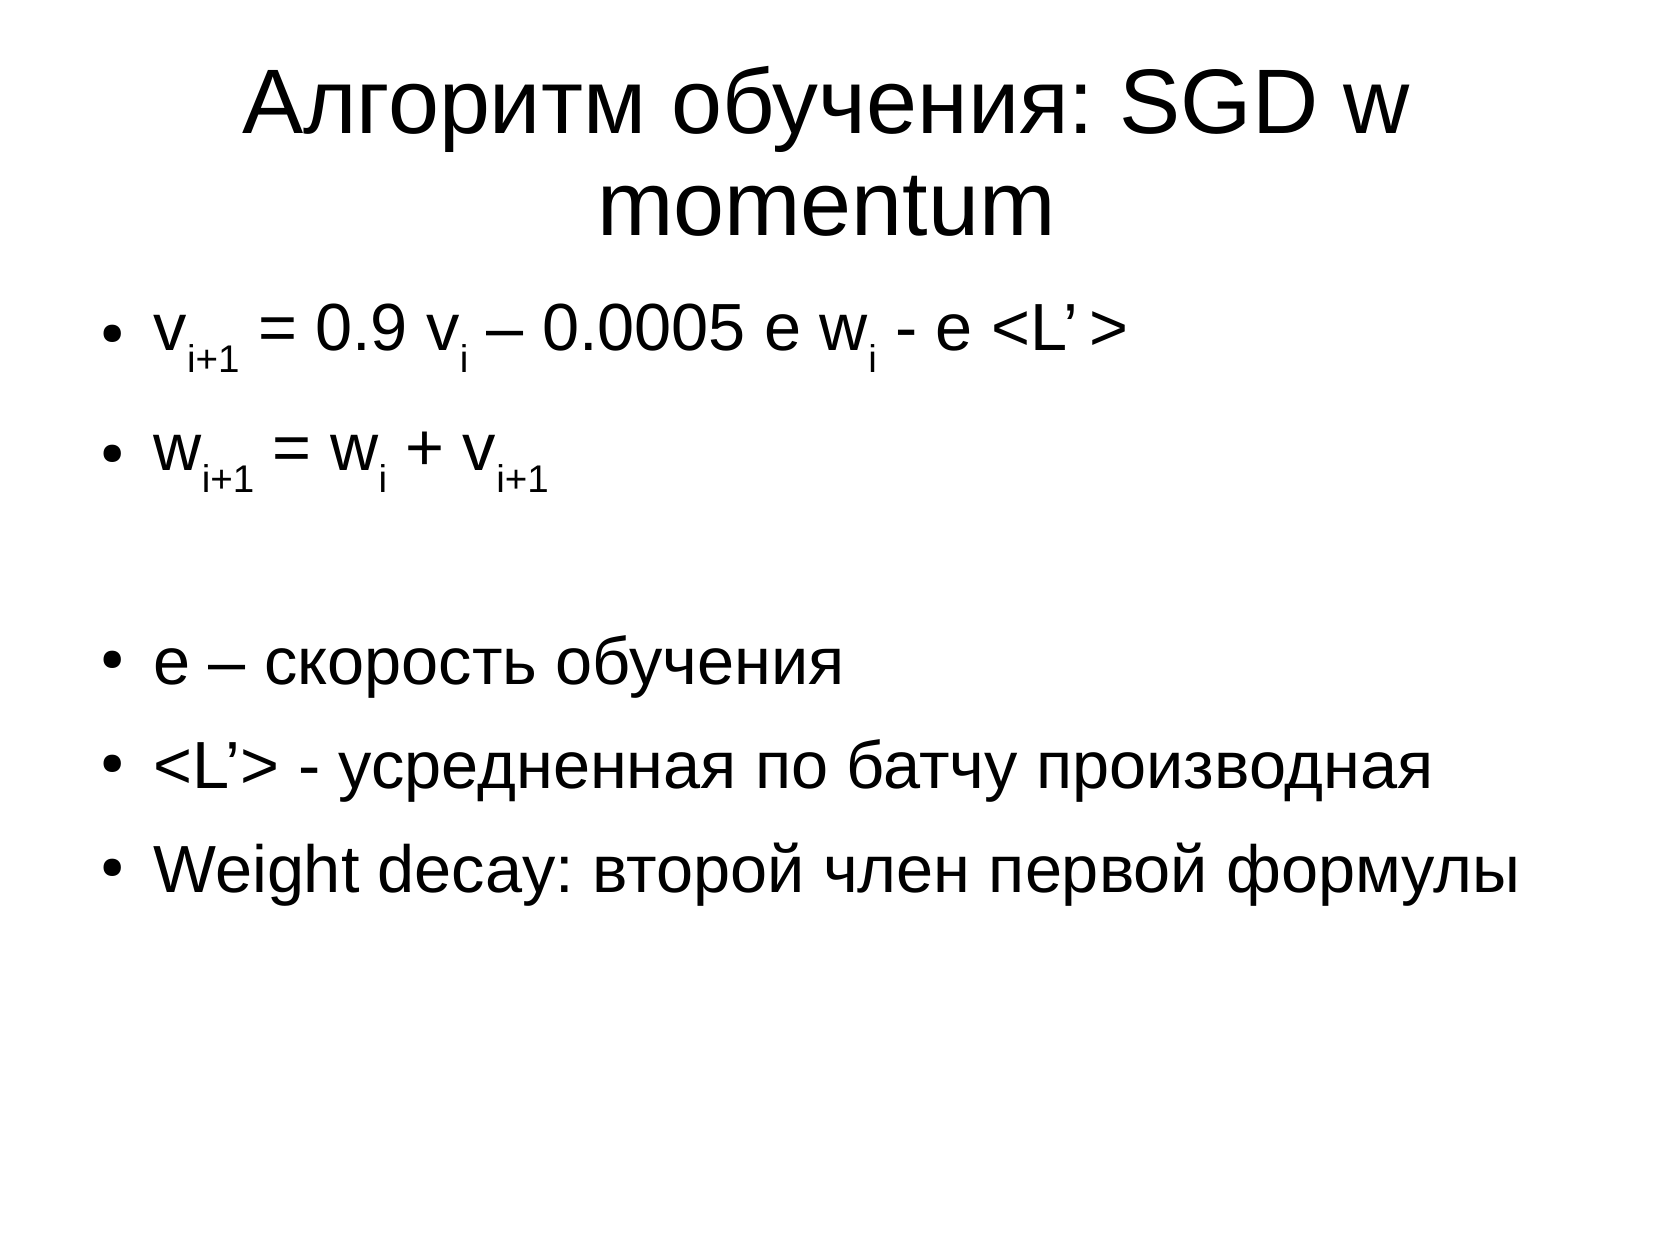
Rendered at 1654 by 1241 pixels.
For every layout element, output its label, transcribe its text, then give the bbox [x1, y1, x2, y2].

title Алгоритм обучения: SGD w momentum [82, 49, 1571, 257]
list vi+1 = 0.9 vi – 0.0005 e wi - e <L’ > wi+1 = wi + vi+1 e – скорость обучения <L’> - усредненная по батчу производная Weight decay: второй член первой формулы [82, 290, 1571, 1010]
